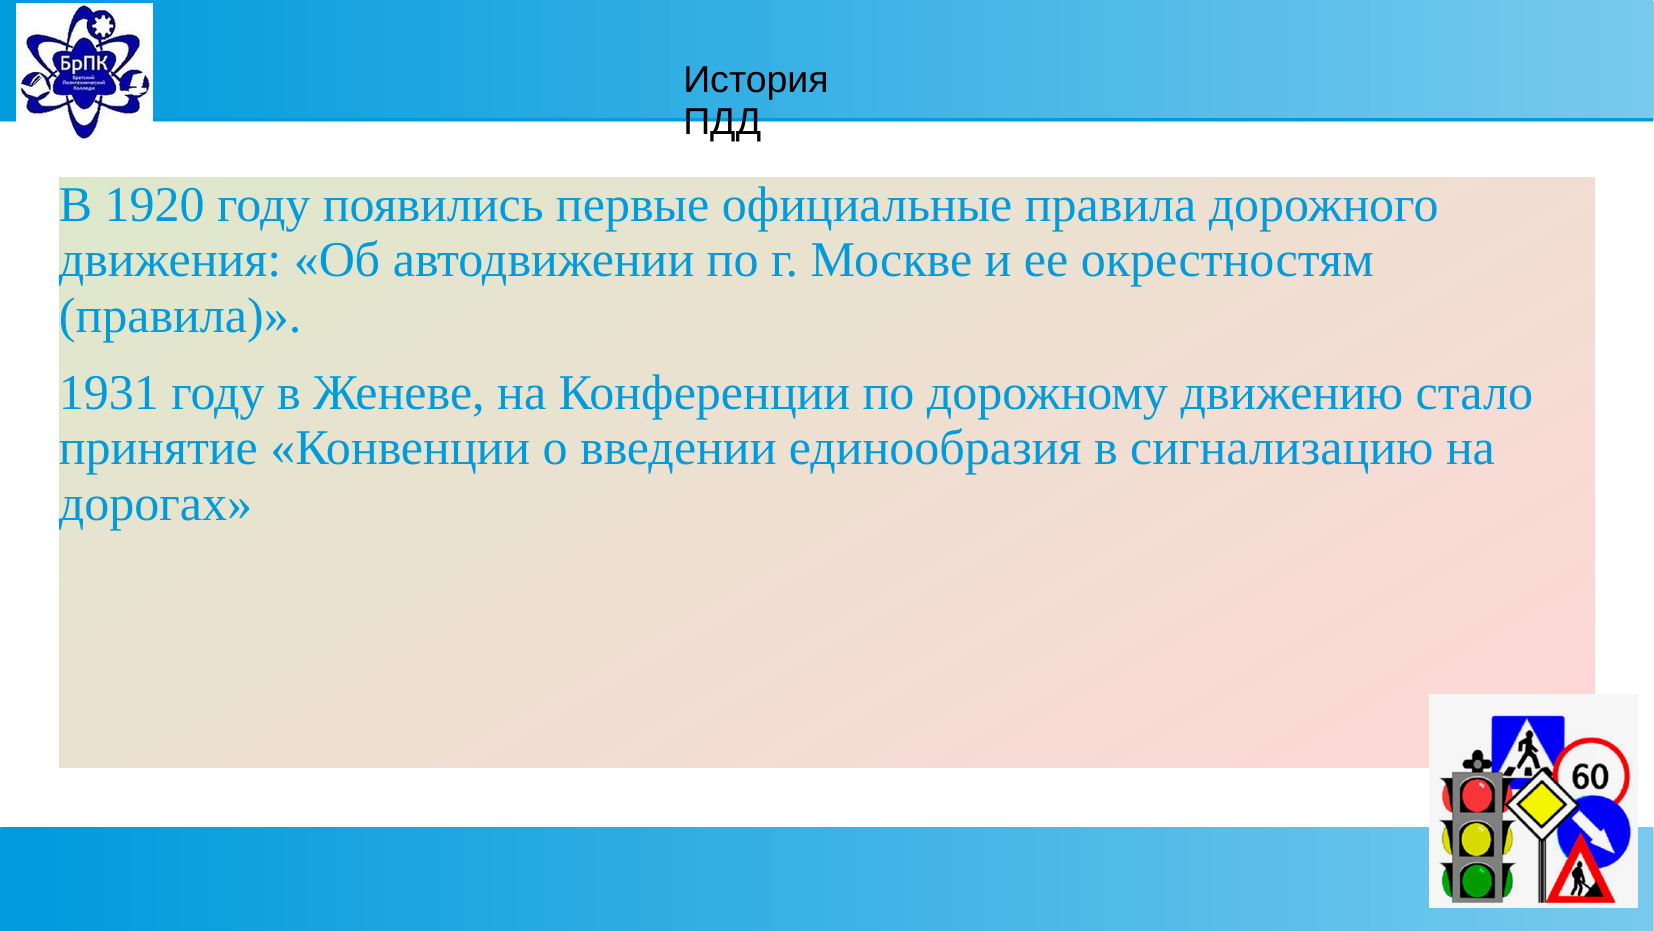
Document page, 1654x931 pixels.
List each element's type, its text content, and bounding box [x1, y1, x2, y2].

list В 1920 году появились первые официальные правила дорожного движения: «Об автодвижении по г. Москве и ее окрестностям (правила)». 1931 году в Женеве, на Конференции по дорожному движению стало принятие «Конвенции о введении единообразия в сигнализацию на дорогах» [59, 177, 1595, 768]
picture [1429, 694, 1638, 908]
text_box История ПДД [668, 51, 932, 108]
picture [16, 4, 153, 140]
